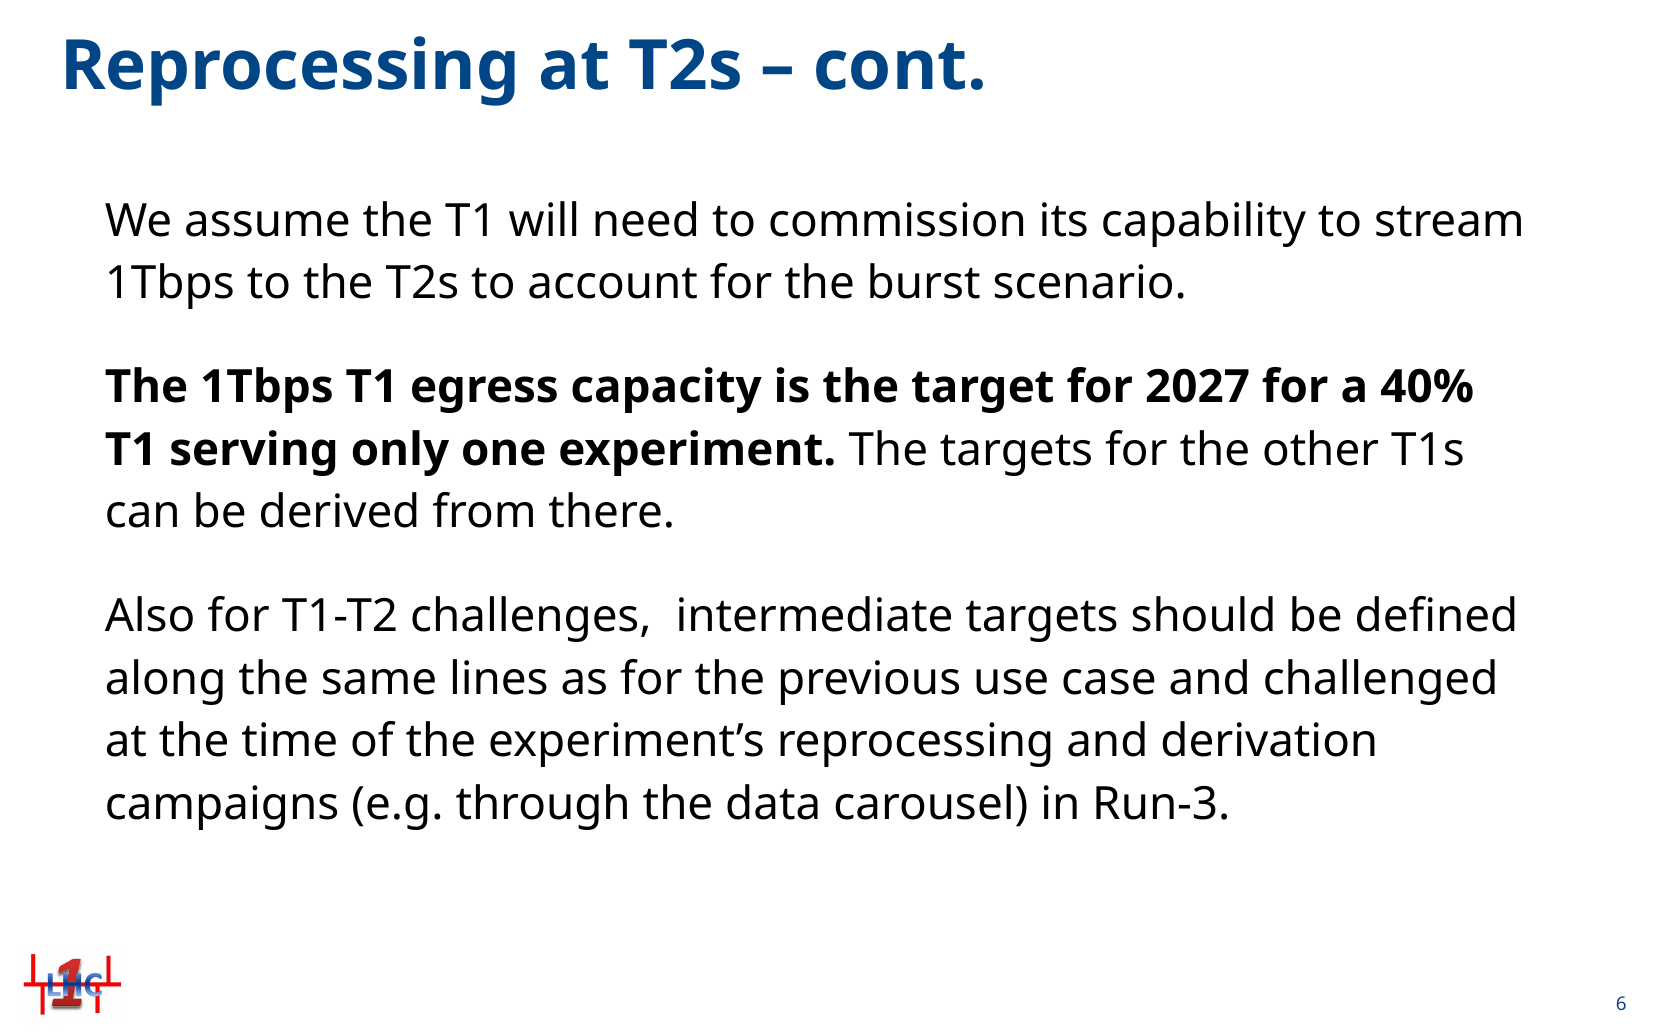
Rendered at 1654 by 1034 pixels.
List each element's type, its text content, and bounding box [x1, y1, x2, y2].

title Reprocessing at T2s – cont. [60, 0, 1528, 138]
text_box We assume the T1 will need to commission its capability to stream 1Tbps to the T2s to account for the burst scenario. The 1Tbps T1 egress capacity is the target for 2027 for a 40% T1 serving only one experiment. The targets for the other T1s can be derived from there. Also for T1-T2 challenges, intermediate targets should be defined along the same lines as for the previous use case and challenged at the time of the experiment’s reprocessing and derivation campaigns (e.g. through the data carousel) in Run-3. [90, 180, 1549, 1034]
picture [16, 949, 90, 1032]
